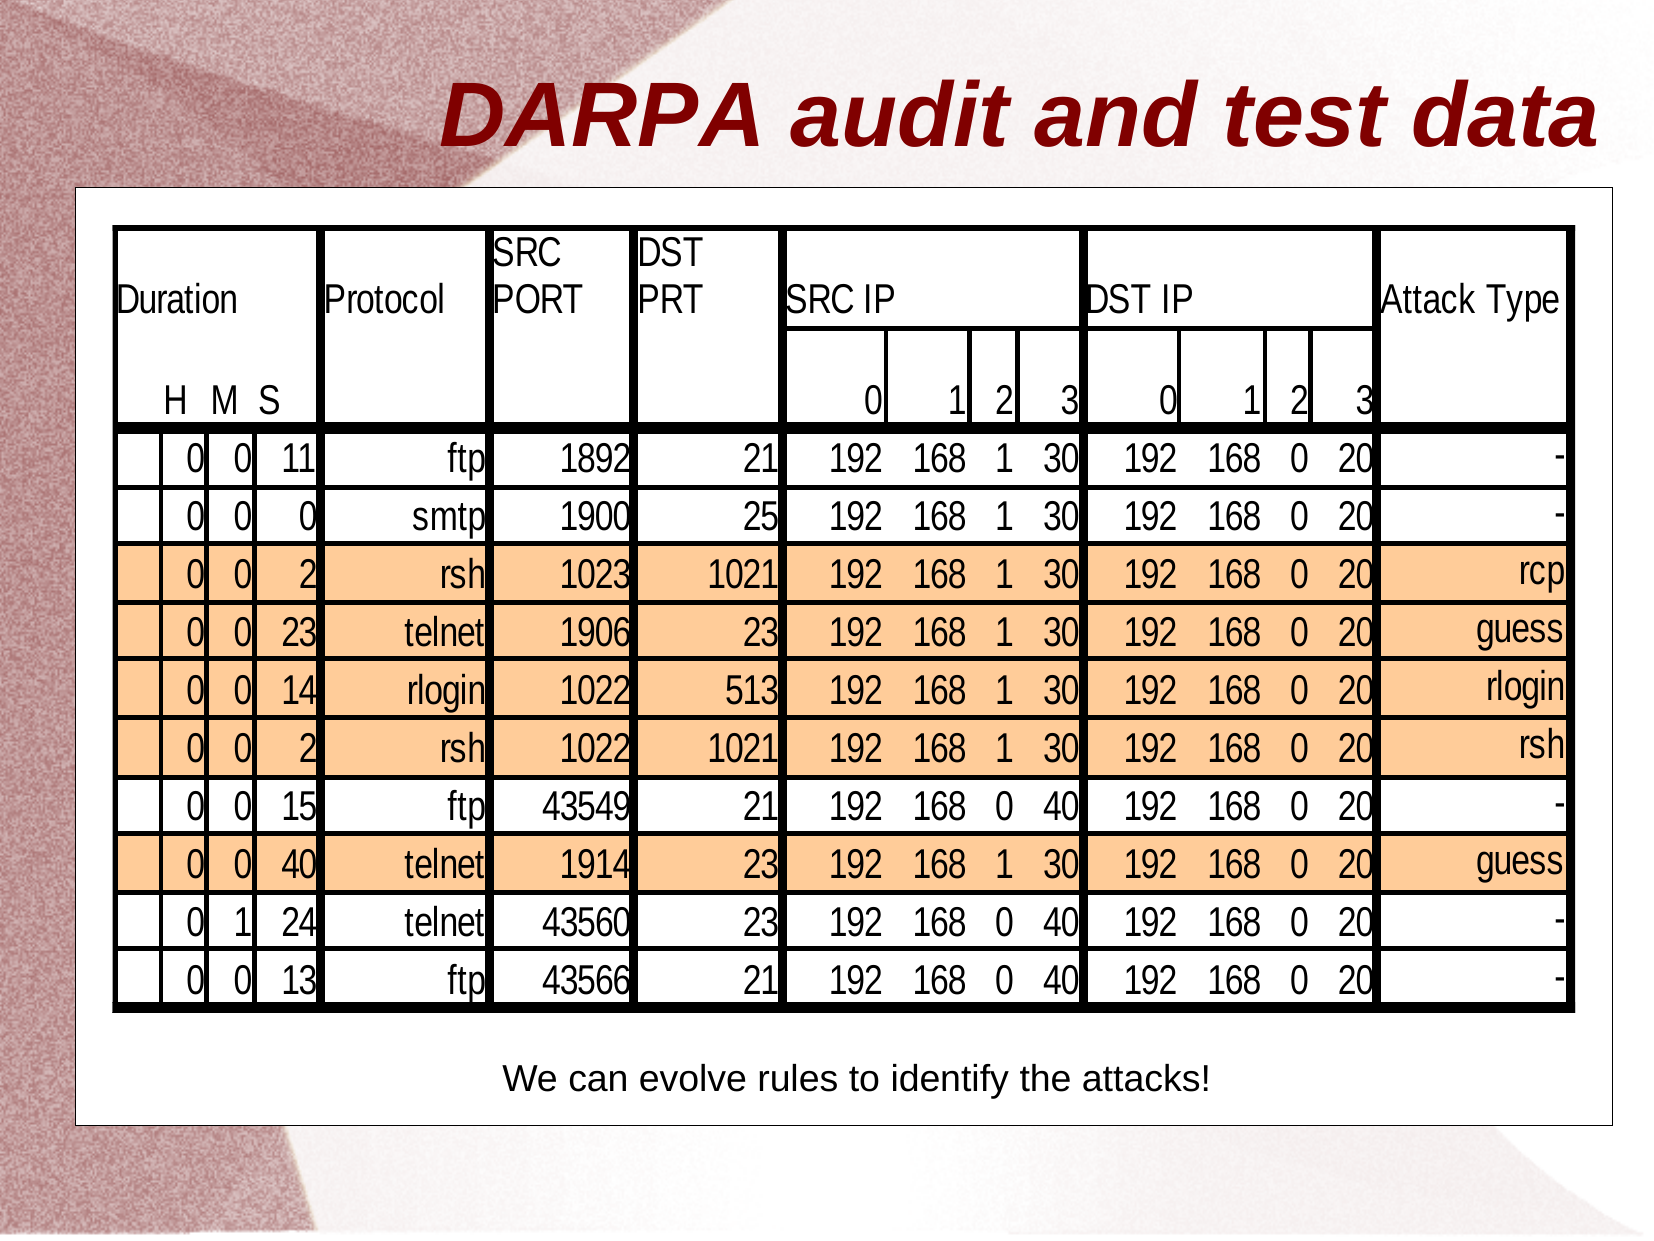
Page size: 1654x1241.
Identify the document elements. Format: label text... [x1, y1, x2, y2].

text_box We can evolve rules to identify the attacks! [487, 1050, 1227, 1107]
title DARPA audit and test data [257, 18, 1602, 211]
text_box [75, 187, 1613, 1126]
chart [112, 225, 1576, 1013]
picture [0, 0, 1654, 1241]
